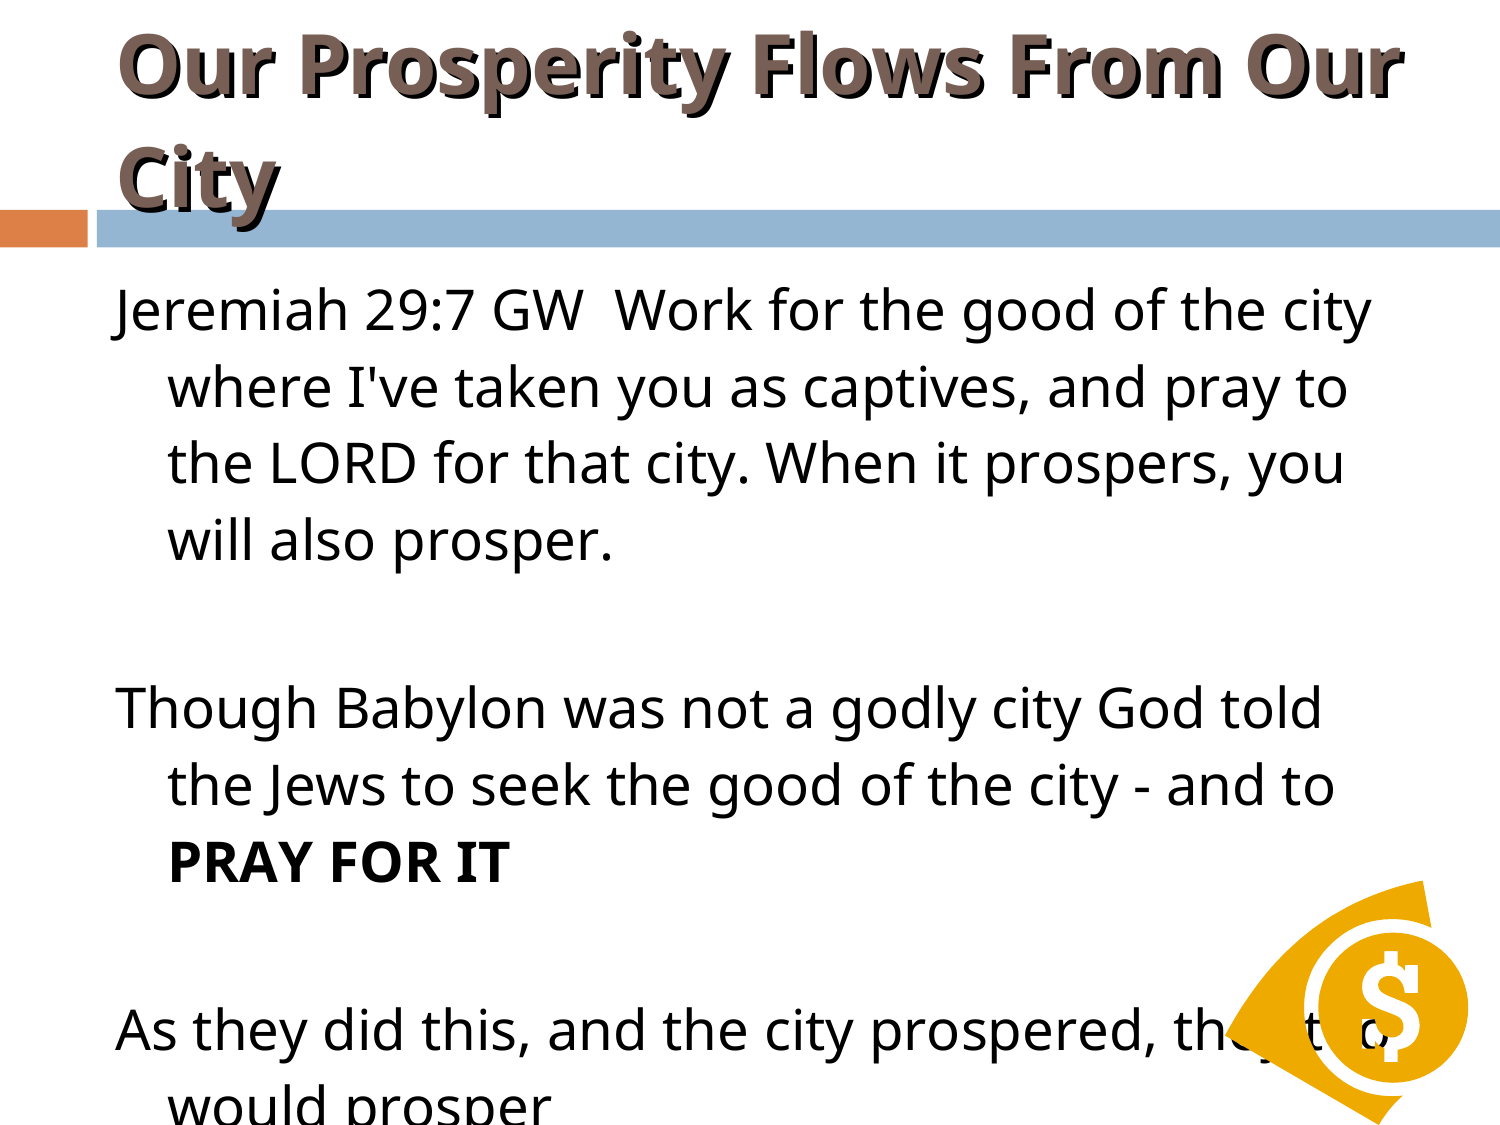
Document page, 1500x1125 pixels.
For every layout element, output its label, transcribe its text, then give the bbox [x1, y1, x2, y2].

title Our Prosperity Flows From Our City [100, 37, 1438, 201]
list Jeremiah 29:7 GW Work for the good of the city where I've taken you as captives, and pray to the LORD for that city. When it prospers, you will also prosper. Though Babylon was not a godly city God told the Jews to seek the good of the city - and to PRAY FOR IT As they did this, and the city prospered, they too would prosper [100, 262, 1438, 1079]
picture [1224, 880, 1469, 1125]
